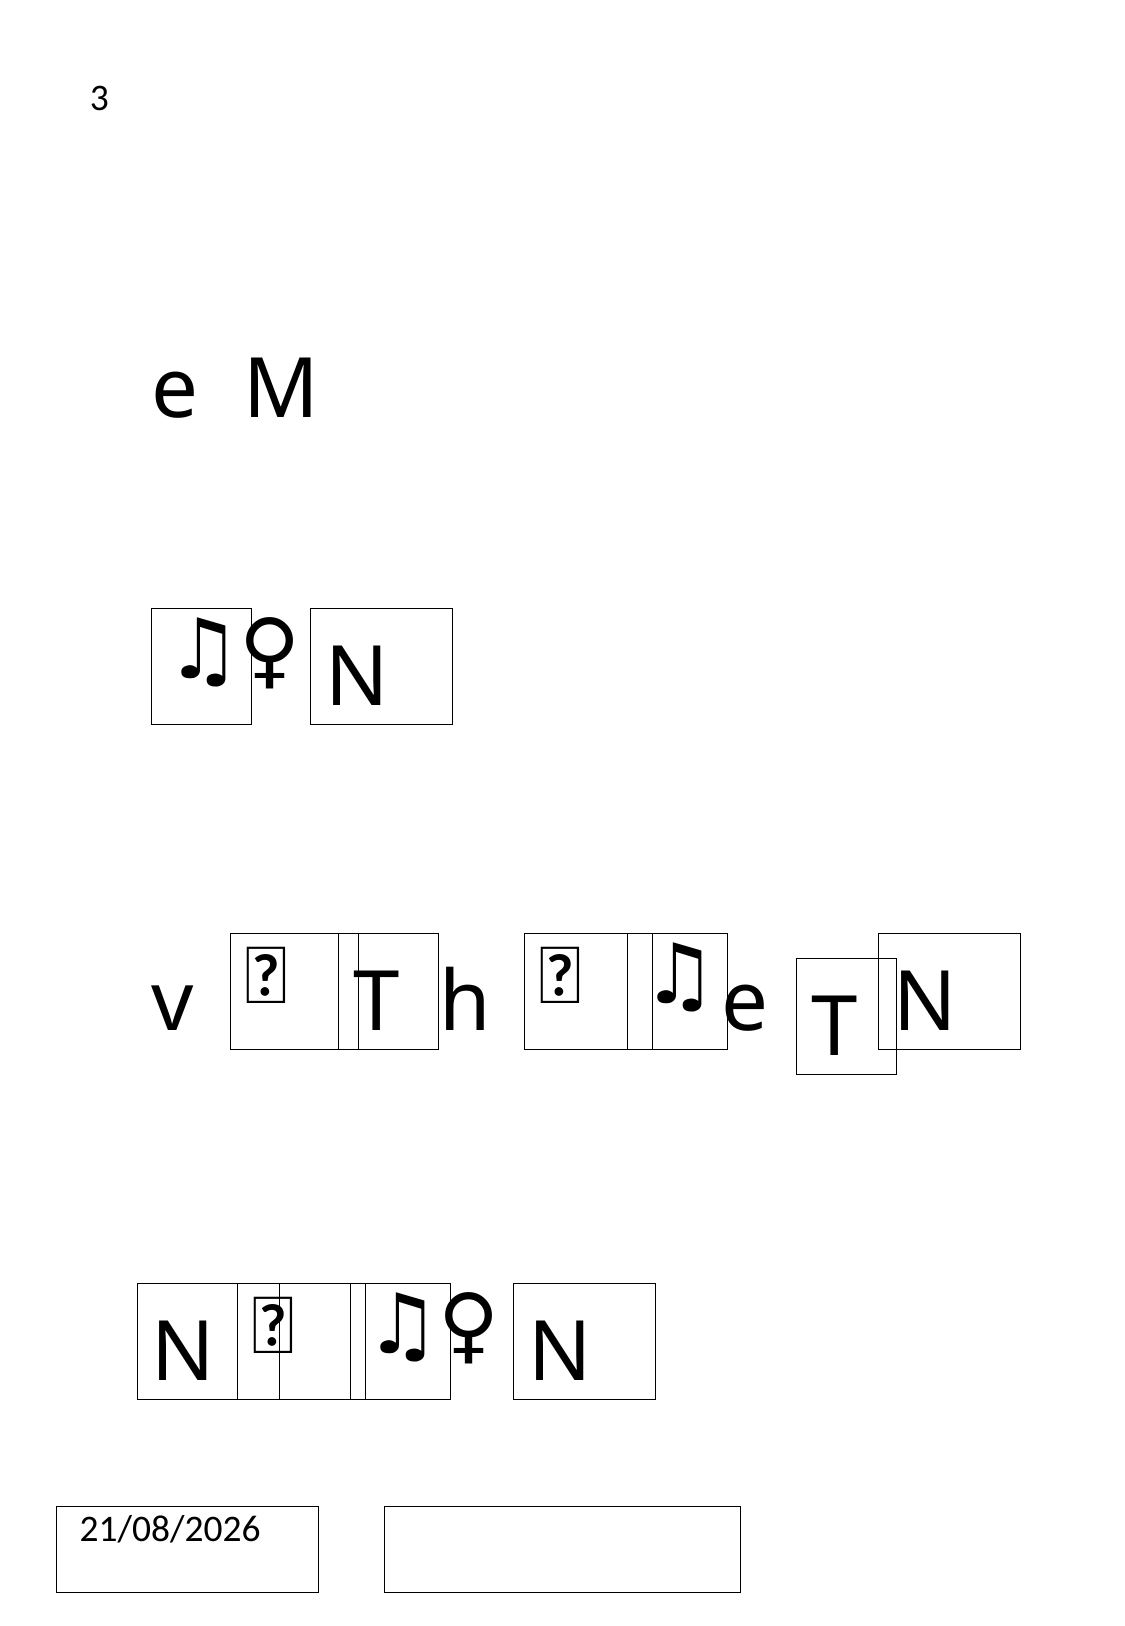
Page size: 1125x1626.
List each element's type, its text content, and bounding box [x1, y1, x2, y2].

text_box ♫ [151, 608, 224, 725]
text_box  [524, 933, 627, 1050]
text_box  [253, 933, 359, 1050]
text_box ♫ [627, 933, 728, 1050]
text_box T [796, 958, 897, 1075]
text_box ♫ [350, 1283, 423, 1400]
text_box 3 [74, 75, 125, 136]
text_box v [136, 933, 253, 1050]
text_box h [425, 933, 524, 1050]
text_box e [728, 933, 841, 1050]
text_box M [271, 321, 362, 438]
text_box ♀ [224, 608, 310, 725]
text_box  [253, 949, 283, 1001]
text_box N [137, 1283, 237, 1400]
text_box e [733, 991, 756, 1003]
text_box e [137, 321, 271, 438]
text_box T [359, 933, 425, 1050]
text_box N [513, 1283, 656, 1400]
text_box  [237, 1283, 350, 1400]
text_box N [310, 608, 453, 725]
text_box N [878, 933, 1021, 1050]
text_box ♀ [423, 1283, 513, 1400]
